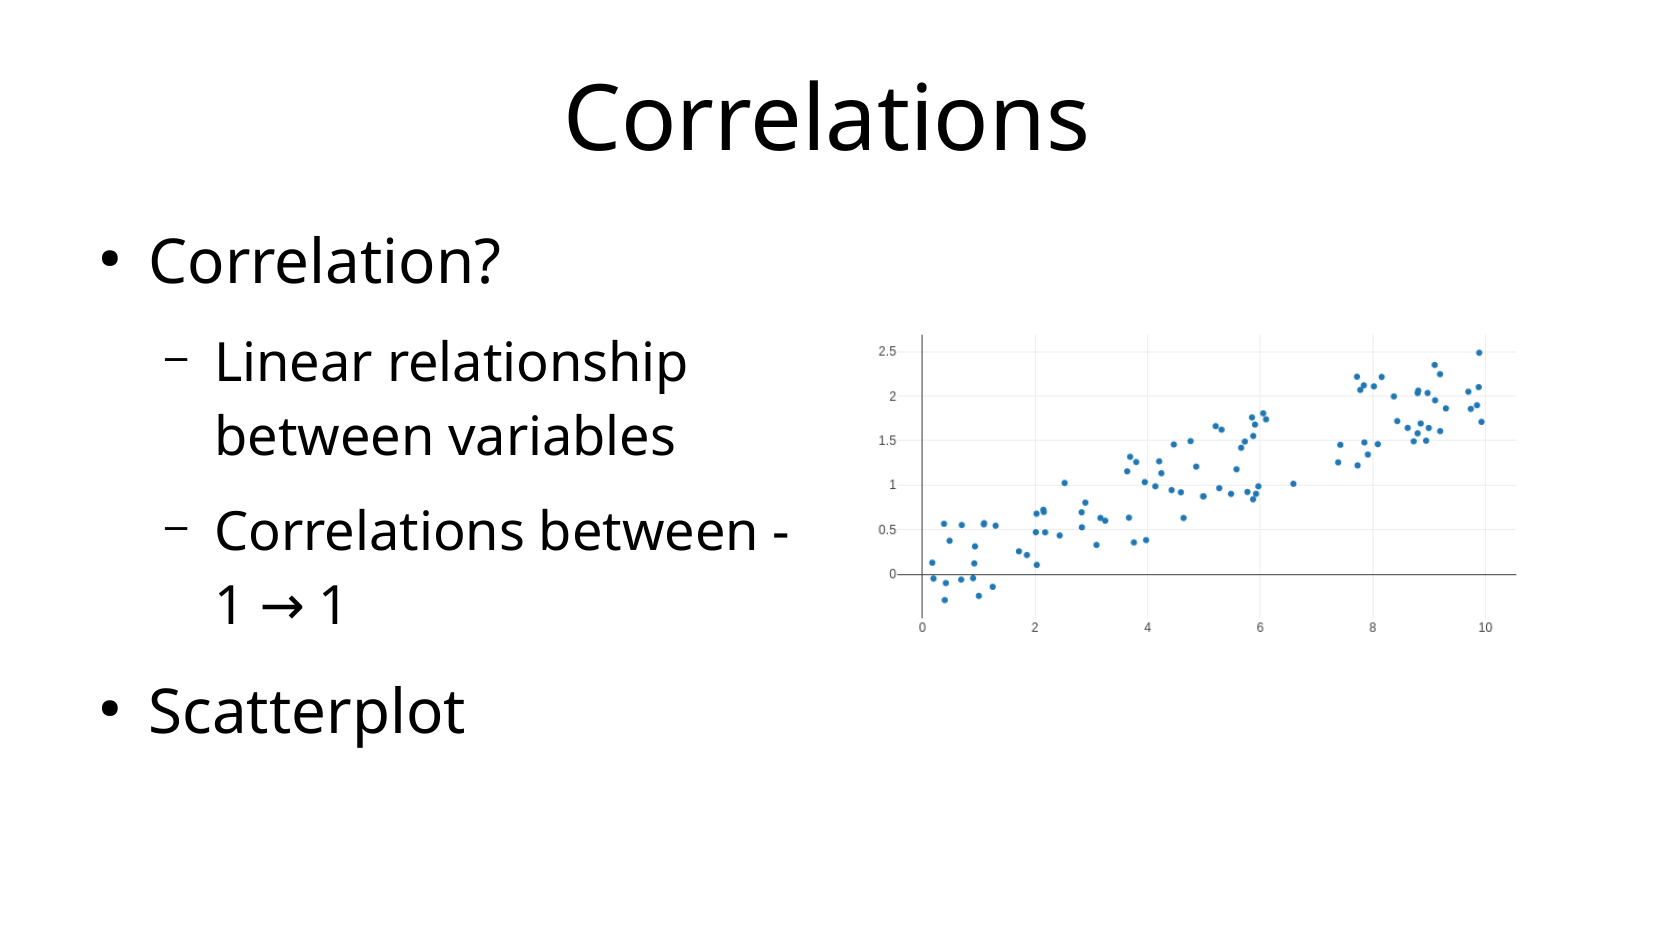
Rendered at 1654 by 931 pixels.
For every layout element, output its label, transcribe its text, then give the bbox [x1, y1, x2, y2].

list Correlation? Linear relationship between variables Correlations between -1 → 1 Scatterplot [82, 217, 809, 758]
title Correlations [82, 37, 1571, 193]
picture [845, 300, 1572, 675]
